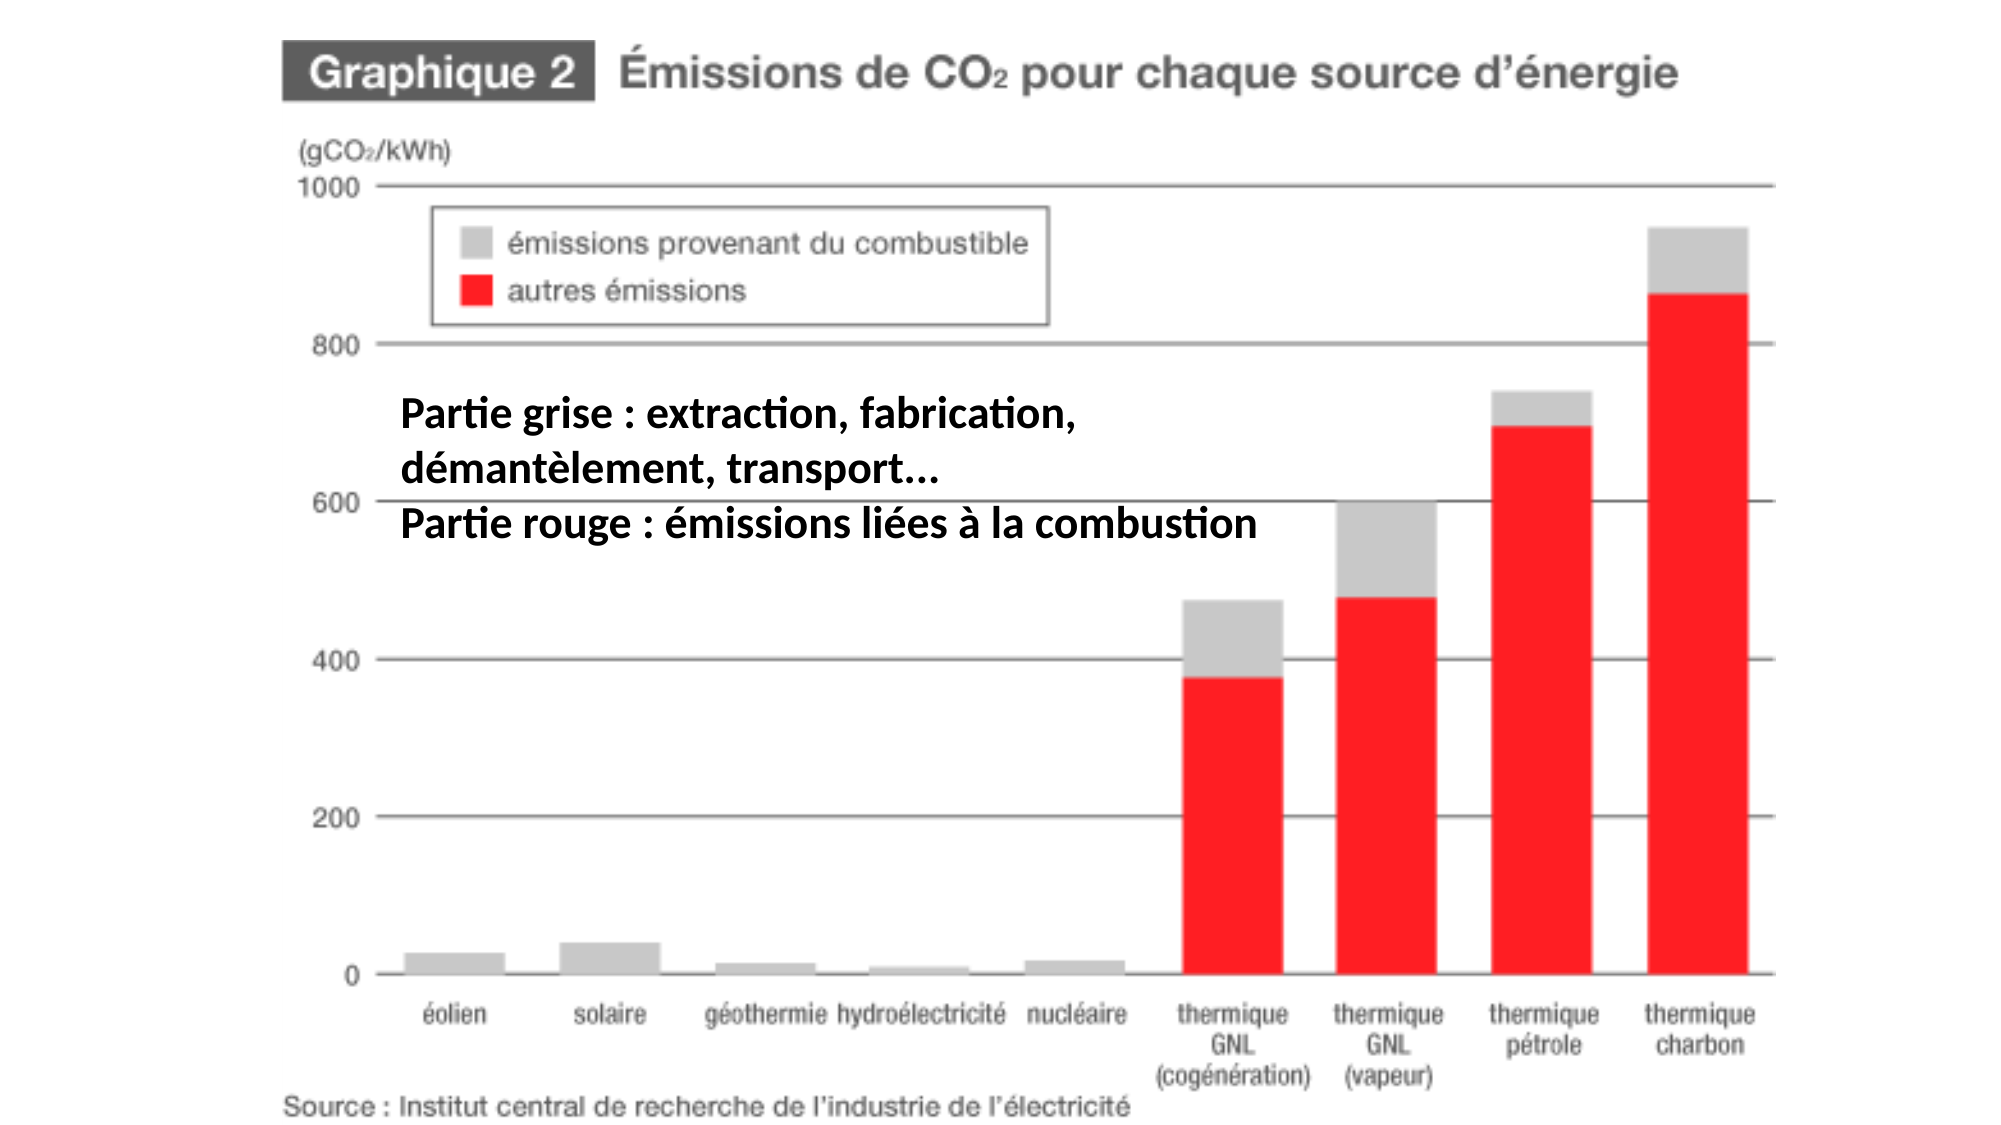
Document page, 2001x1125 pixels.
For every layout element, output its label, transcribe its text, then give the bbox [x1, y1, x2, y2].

picture [281, 40, 1776, 1125]
text_box Partie grise : extraction, fabrication, démantèlement, transport... Partie rouge : émissions liées à la combustion [385, 375, 1372, 603]
